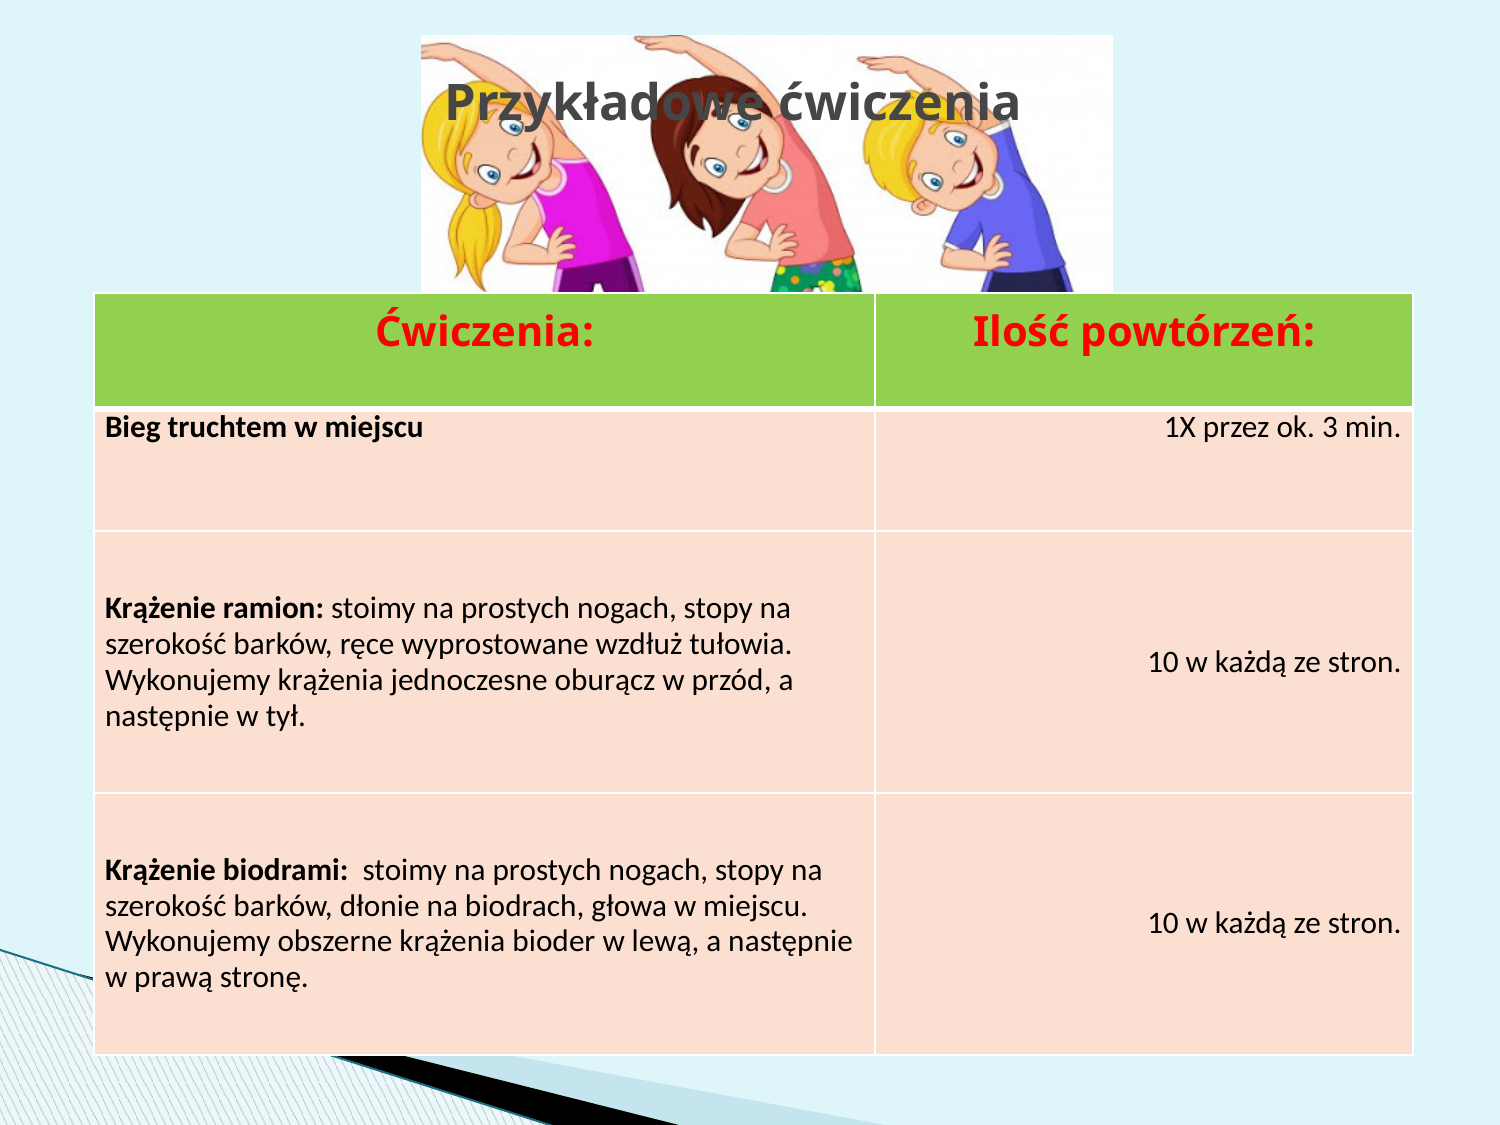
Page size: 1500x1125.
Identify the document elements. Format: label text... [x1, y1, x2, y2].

table_cell Bieg truchtem w miejscu [95, 412, 874, 530]
table_header Ilość powtórzeń: [876, 294, 1412, 406]
picture [421, 143, 1113, 292]
table_header Ćwiczenia: [95, 294, 874, 406]
picture [421, 35, 1113, 58]
table_cell Krążenie biodrami: stoimy na prostych nogach, stopy na szerokość barków, dłonie na biodrach, głowa w miejscu. Wykonujemy obszerne krążenia bioder w lewą, a następnie w prawą stronę. [95, 794, 874, 1054]
table_cell Krążenie ramion: stoimy na prostych nogach, stopy na szerokość barków, ręce wyprostowane wzdłuż tułowia. Wykonujemy krążenia jednoczesne oburącz w przód, a następnie w tył. [95, 532, 874, 792]
table_cell 1X przez ok. 3 min. [876, 412, 1412, 530]
table_cell 10 w każdą ze stron. [876, 532, 1412, 792]
table_cell 10 w każdą ze stron. [876, 794, 1412, 1054]
title Przykładowe ćwiczenia [58, 58, 1409, 143]
